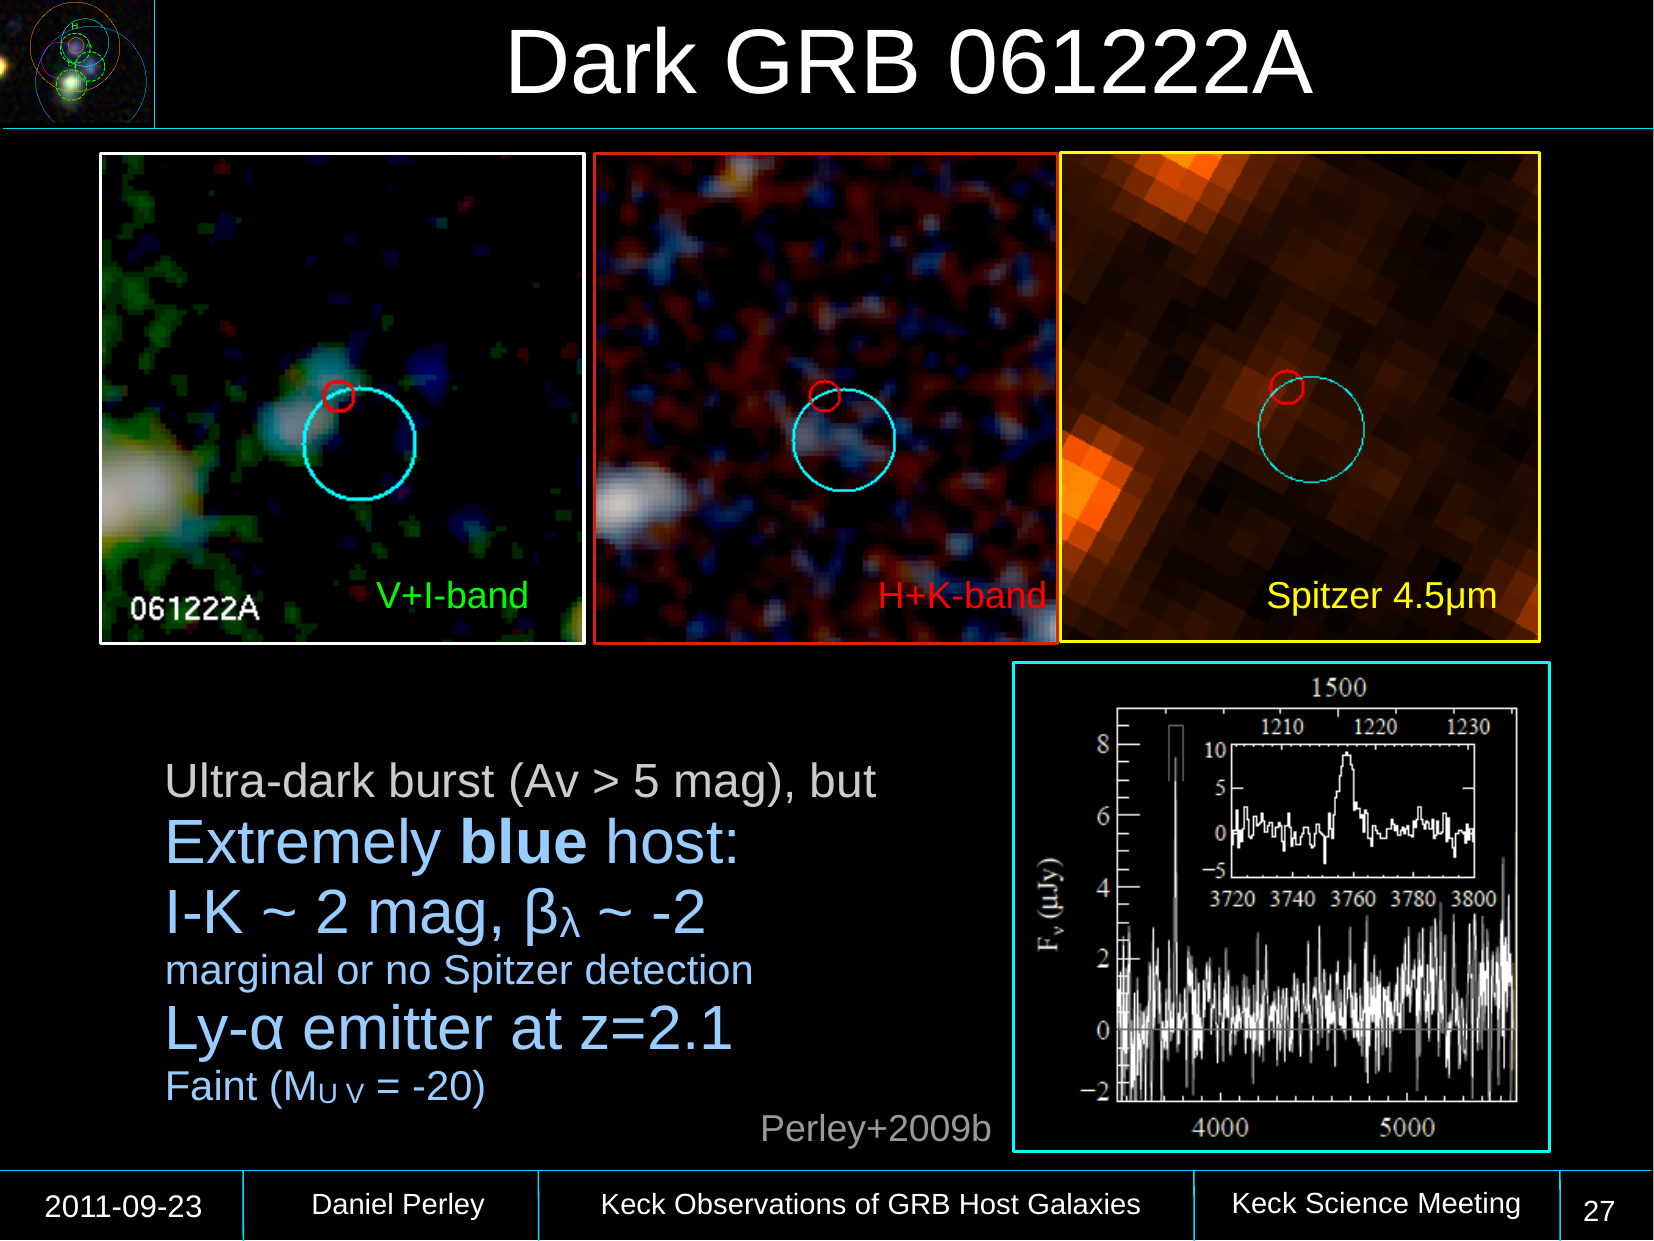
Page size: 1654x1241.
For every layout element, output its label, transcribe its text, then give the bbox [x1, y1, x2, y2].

picture [1061, 154, 1538, 641]
title Dark GRB 061222A [165, 10, 1654, 114]
picture [596, 155, 1057, 642]
picture [0, 0, 151, 123]
text_box Ultra-dark burst (Av > 5 mag), but Extremely blue host: I-K ~ 2 mag, βλ ~ -2 marginal or no Spitzer detection Ly-α emitter at z=2.1 Faint (MU V = -20) [150, 746, 901, 1145]
picture [1015, 664, 1549, 1151]
text_box Spitzer 4.5μm [1251, 566, 1514, 624]
text_box V+I-band [361, 567, 583, 635]
text_box H+K-band [796, 567, 1059, 635]
picture [101, 155, 583, 642]
text_box Perley+2009b [647, 1099, 1007, 1157]
